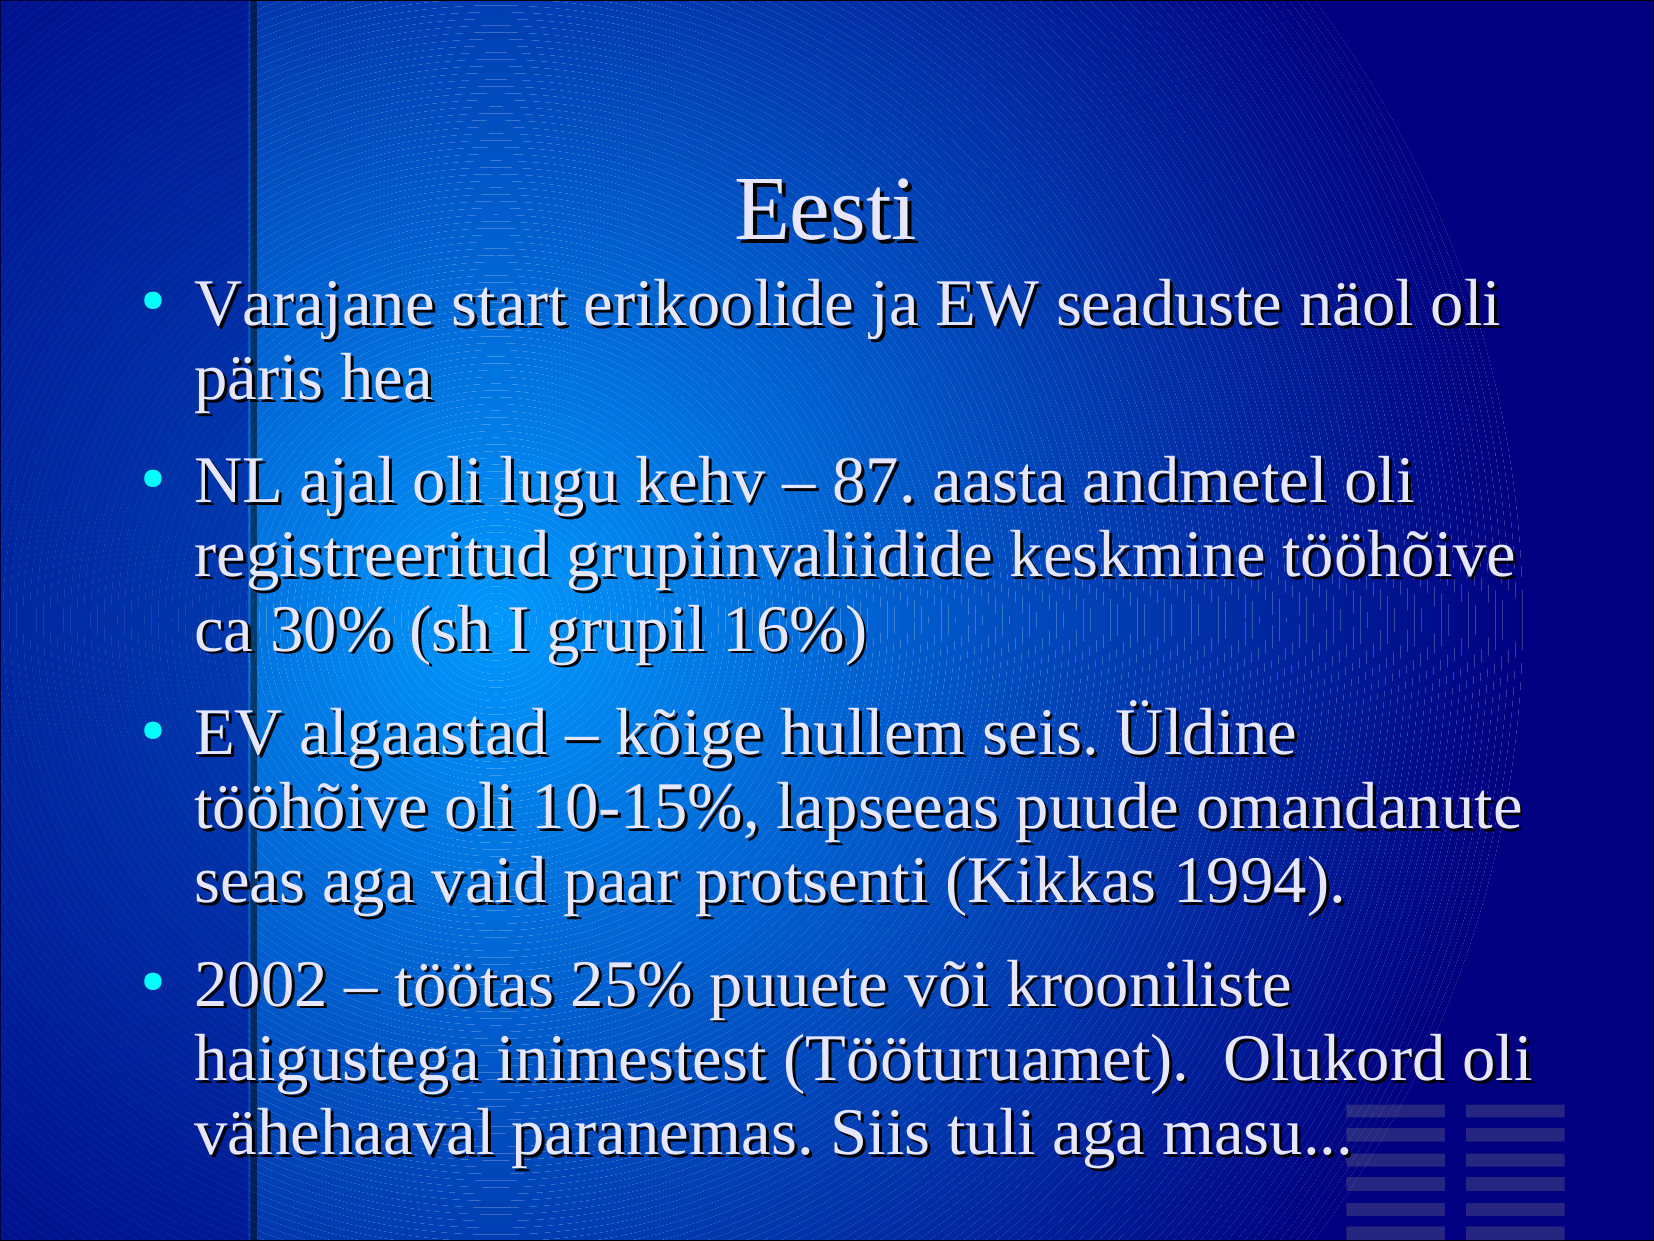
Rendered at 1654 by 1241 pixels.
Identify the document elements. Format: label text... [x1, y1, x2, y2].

title Eesti [119, 104, 1533, 313]
list Varajane start erikoolide ja EW seaduste näol oli päris hea NL ajal oli lugu kehv – 87. aasta andmetel oli registreeritud grupiinvaliidide keskmine tööhõive ca 30% (sh I grupil 16%) EV algaastad – kõige hullem seis. Üldine tööhõive oli 10-15%, lapseeas puude omandanute seas aga vaid paar protsenti (Kikkas 1994). 2002 – töötas 25% puuete või krooniliste haigustega inimestest (Tööturuamet). Olukord oli vähehaaval paranemas. Siis tuli aga masu... [123, 265, 1536, 1169]
